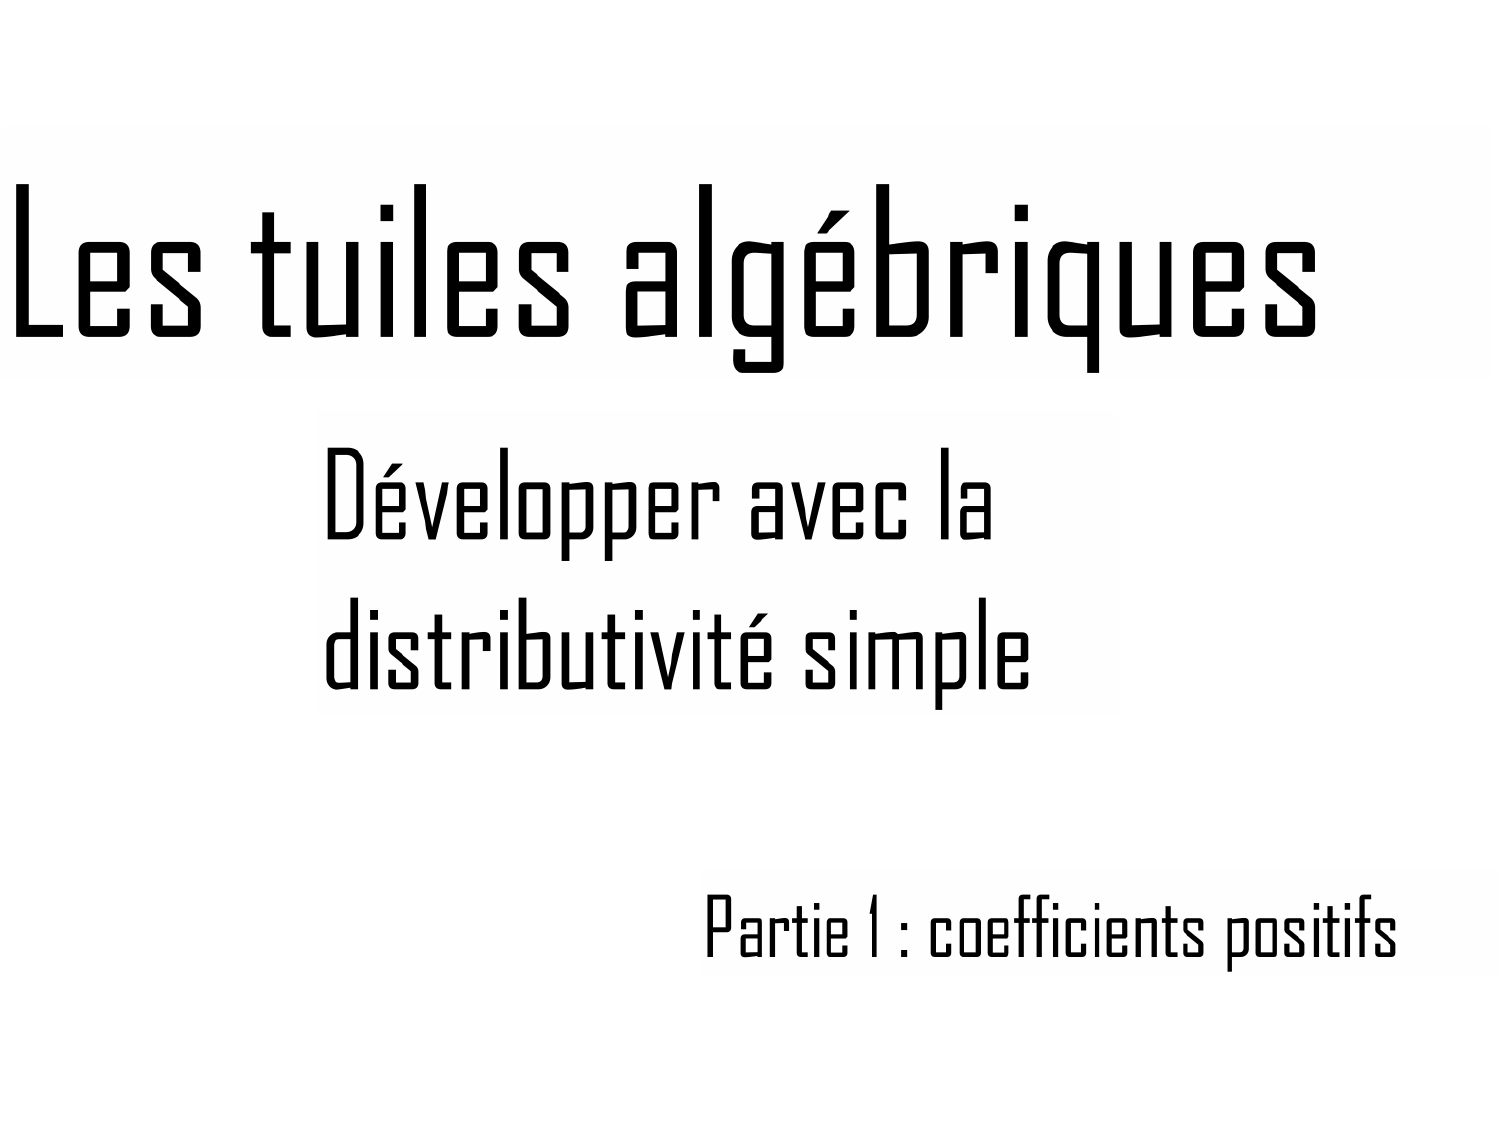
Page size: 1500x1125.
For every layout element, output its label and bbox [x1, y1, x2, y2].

picture [0, 125, 1500, 976]
